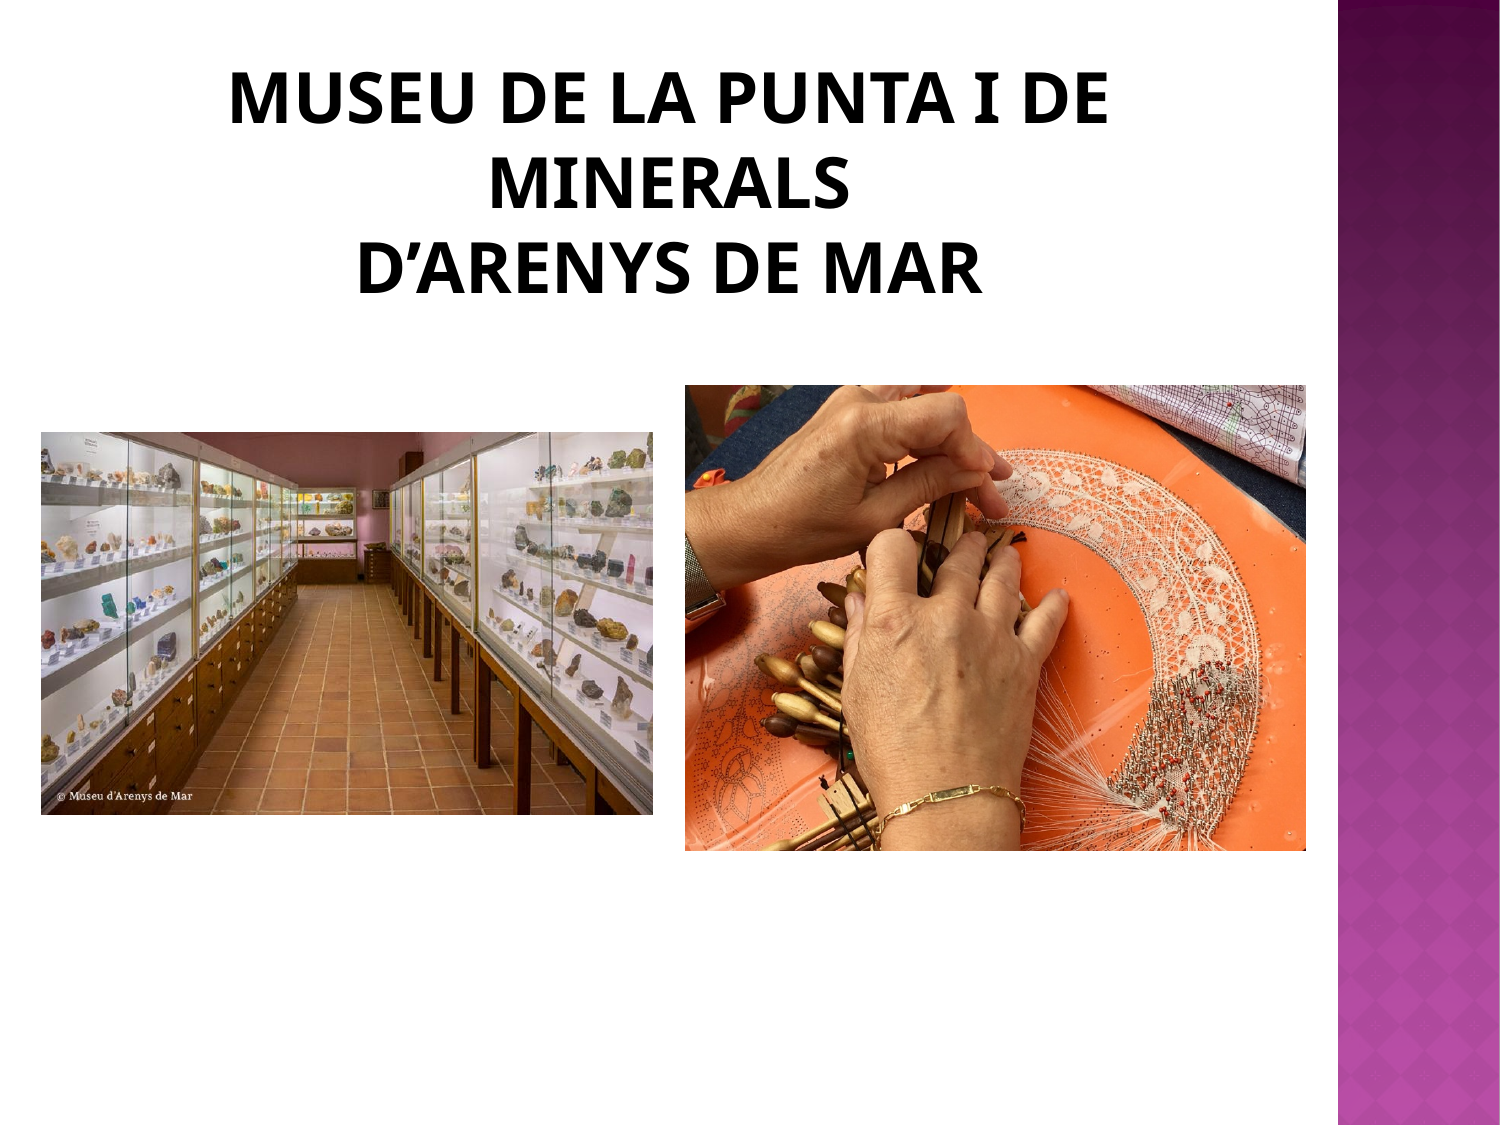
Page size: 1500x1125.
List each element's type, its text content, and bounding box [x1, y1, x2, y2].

picture [41, 432, 653, 815]
picture [685, 385, 1306, 851]
title MUSEU DE LA PUNTA I DE MINERALS D’ARENYS DE MAR [75, 52, 1264, 240]
